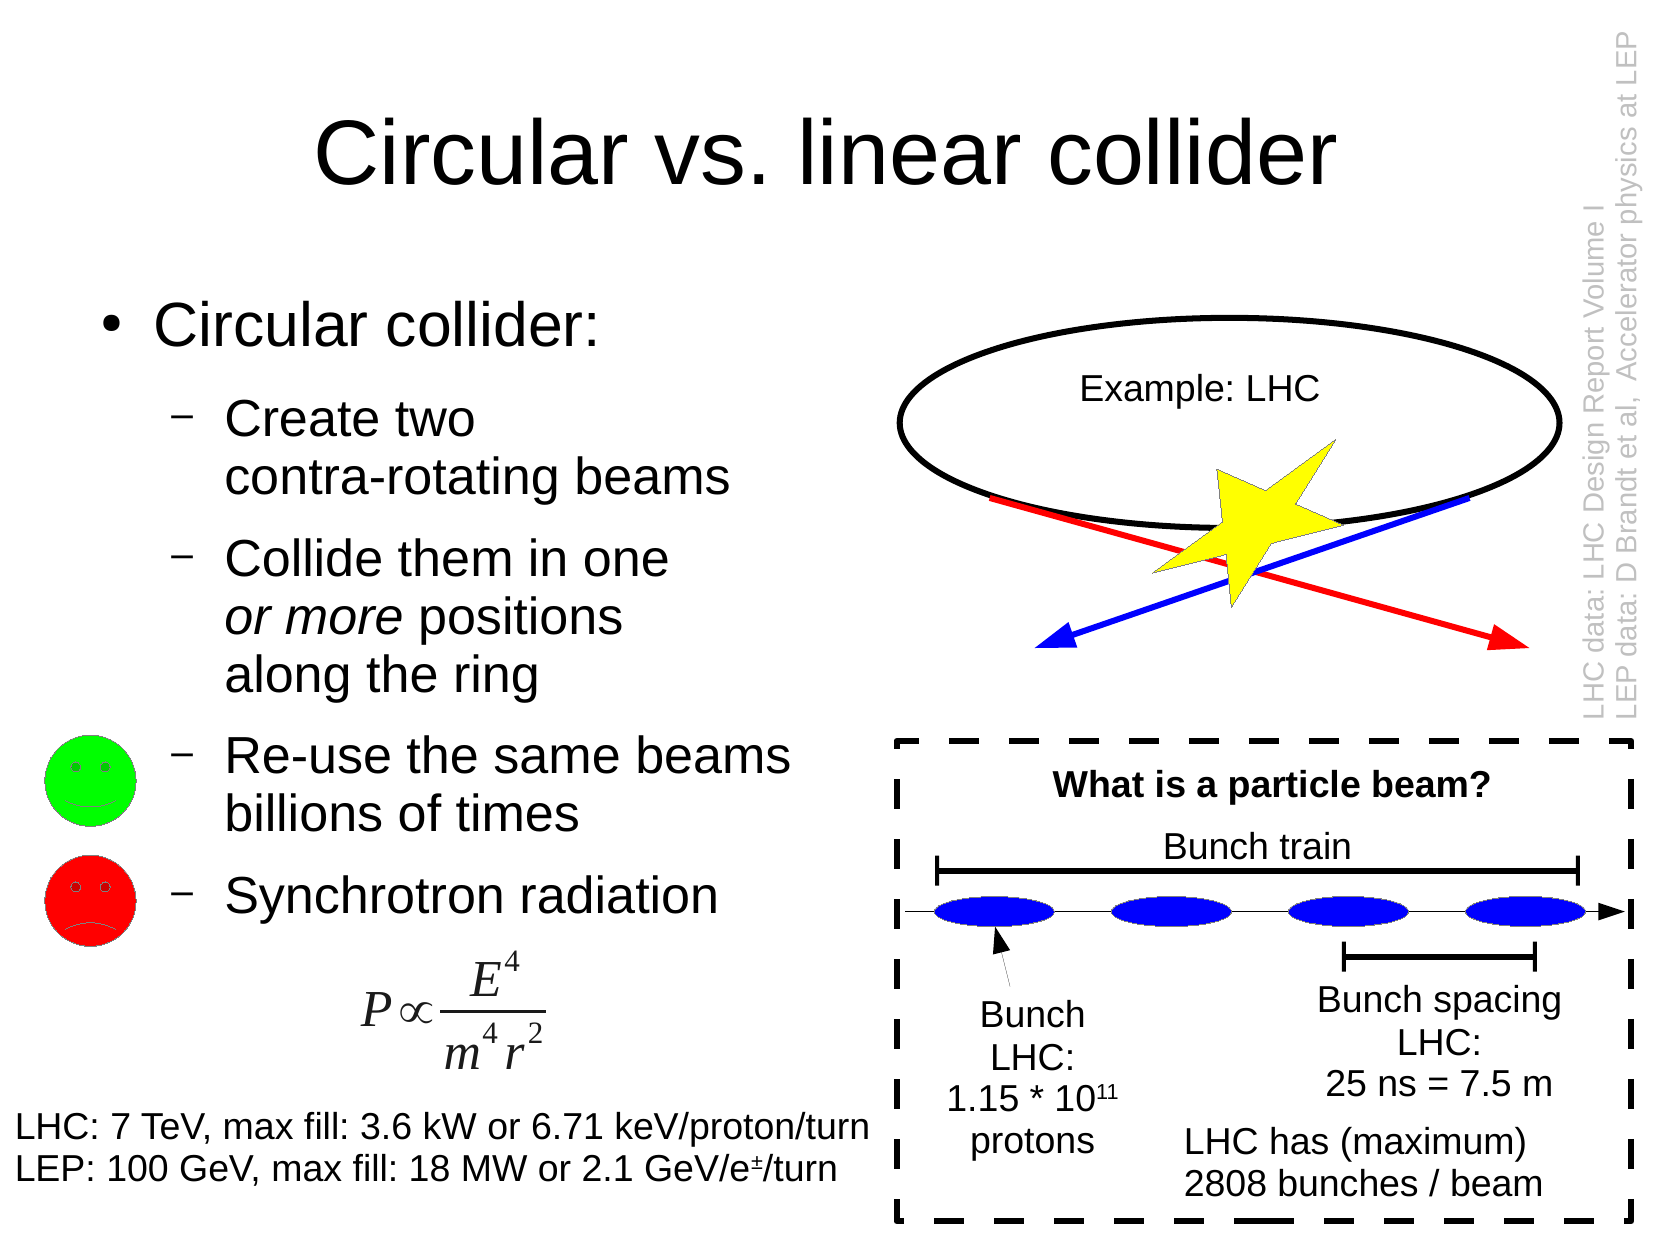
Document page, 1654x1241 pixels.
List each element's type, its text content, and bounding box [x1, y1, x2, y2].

text_box [1465, 896, 1586, 927]
text_box Bunch train [1107, 817, 1408, 875]
text_box LHC data: LHC Design Report Volume I LEP data: D Brandt et al, Accelerator physics at LEP [1569, 0, 1651, 736]
text_box [934, 896, 1055, 927]
text_box [1111, 896, 1232, 927]
list Circular collider: Create two contra-rotating beams Collide them in one or more positions along the ring Re-use the same beams billions of times Synchrotron radiation [82, 290, 840, 1010]
chart [351, 943, 555, 1081]
text_box Bunch spacing LHC: 25 ns = 7.5 m [1289, 971, 1590, 1113]
text_box [44, 855, 137, 947]
title Circular vs. linear collider [82, 49, 1569, 257]
text_box Bunch LHC: 1.15 * 1011 protons [890, 986, 1176, 1170]
text_box [1288, 896, 1409, 927]
text_box LHC: 7 TeV, max fill: 3.6 kW or 6.71 keV/proton/turn LEP: 100 GeV, max fill: 18 MW or 2.1 GeV/e±/turn [0, 1098, 915, 1222]
text_box LHC has (maximum) 2808 bunches / beam [1169, 1113, 1589, 1212]
text_box [44, 735, 137, 827]
text_box [1152, 439, 1344, 608]
text_box Example: LHC [1064, 360, 1380, 417]
text_box What is a particle beam? [935, 756, 1610, 813]
